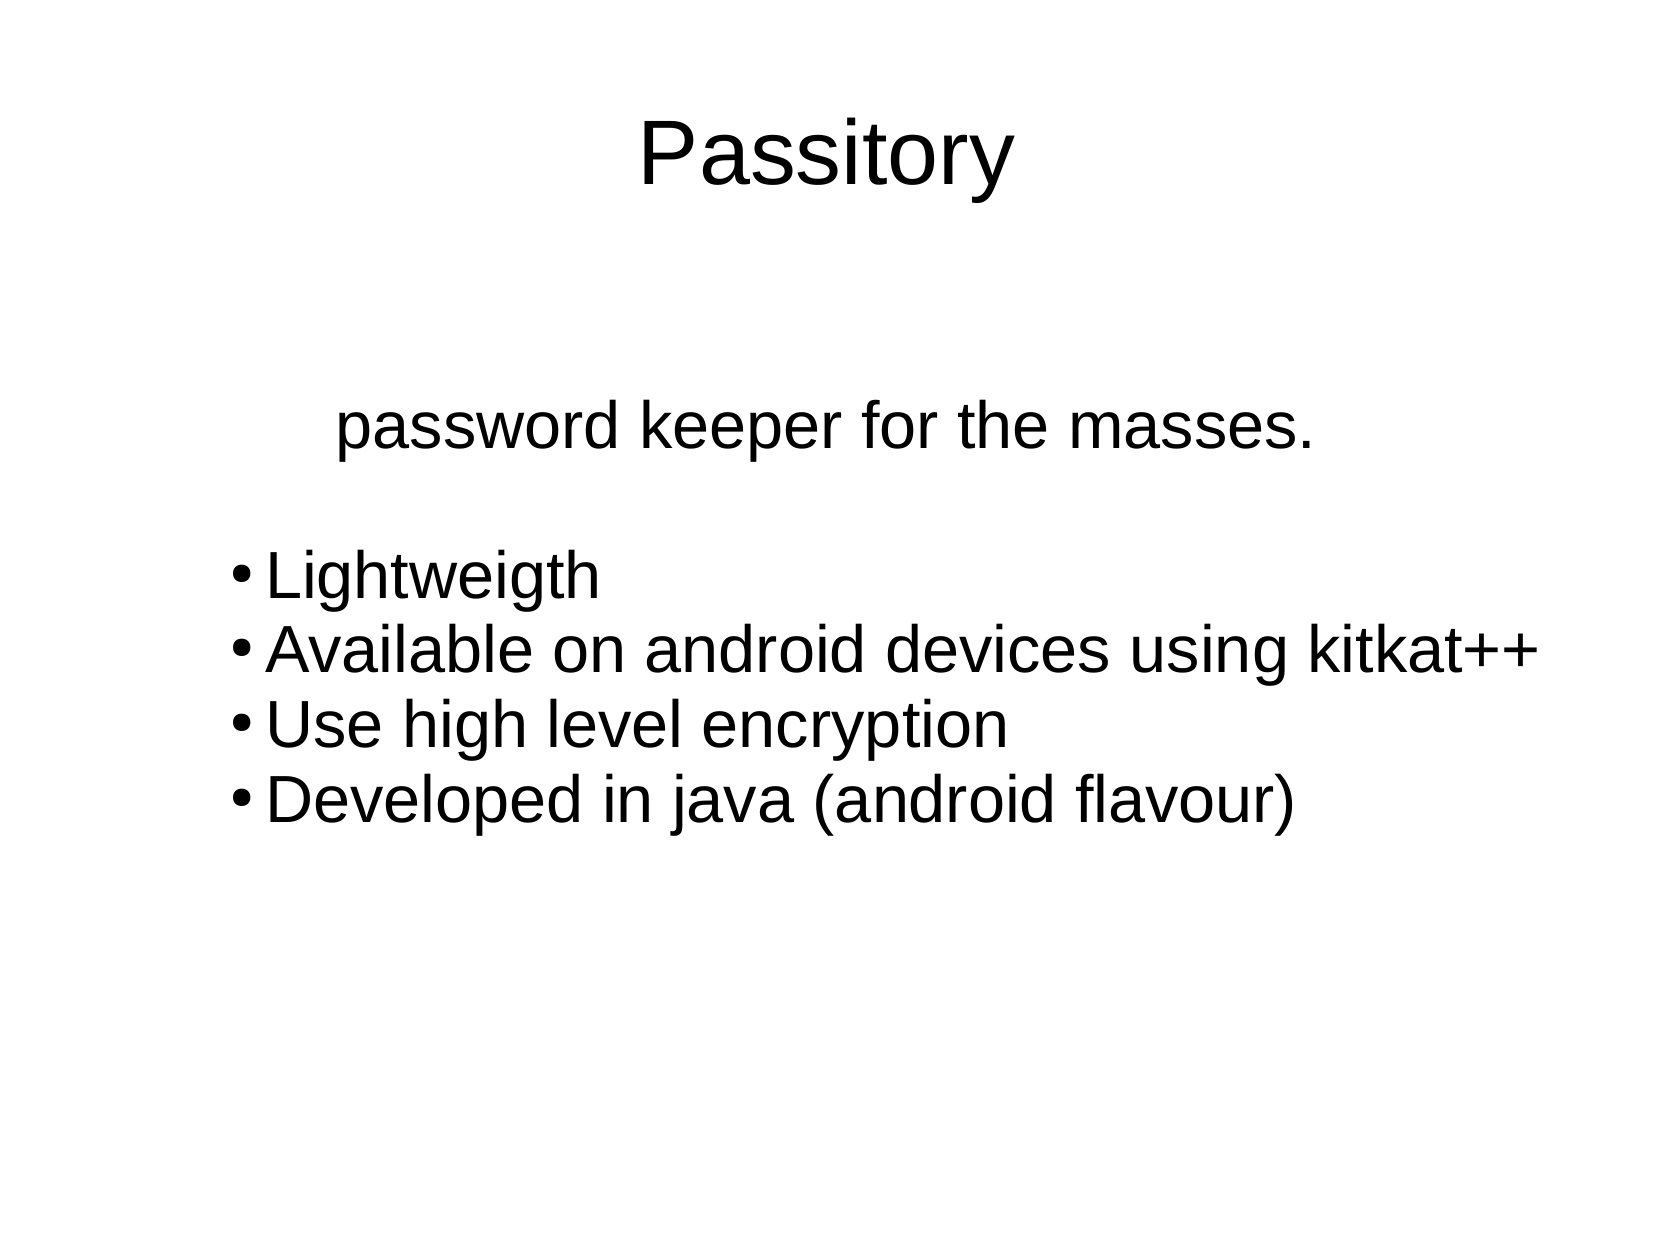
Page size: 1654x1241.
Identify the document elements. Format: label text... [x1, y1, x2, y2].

title Passitory [82, 49, 1571, 257]
subtitle password keeper for the masses. Lightweigth Available on android devices using kitkat++ Use high level encryption Developed in java (android flavour) [82, 290, 1571, 1010]
